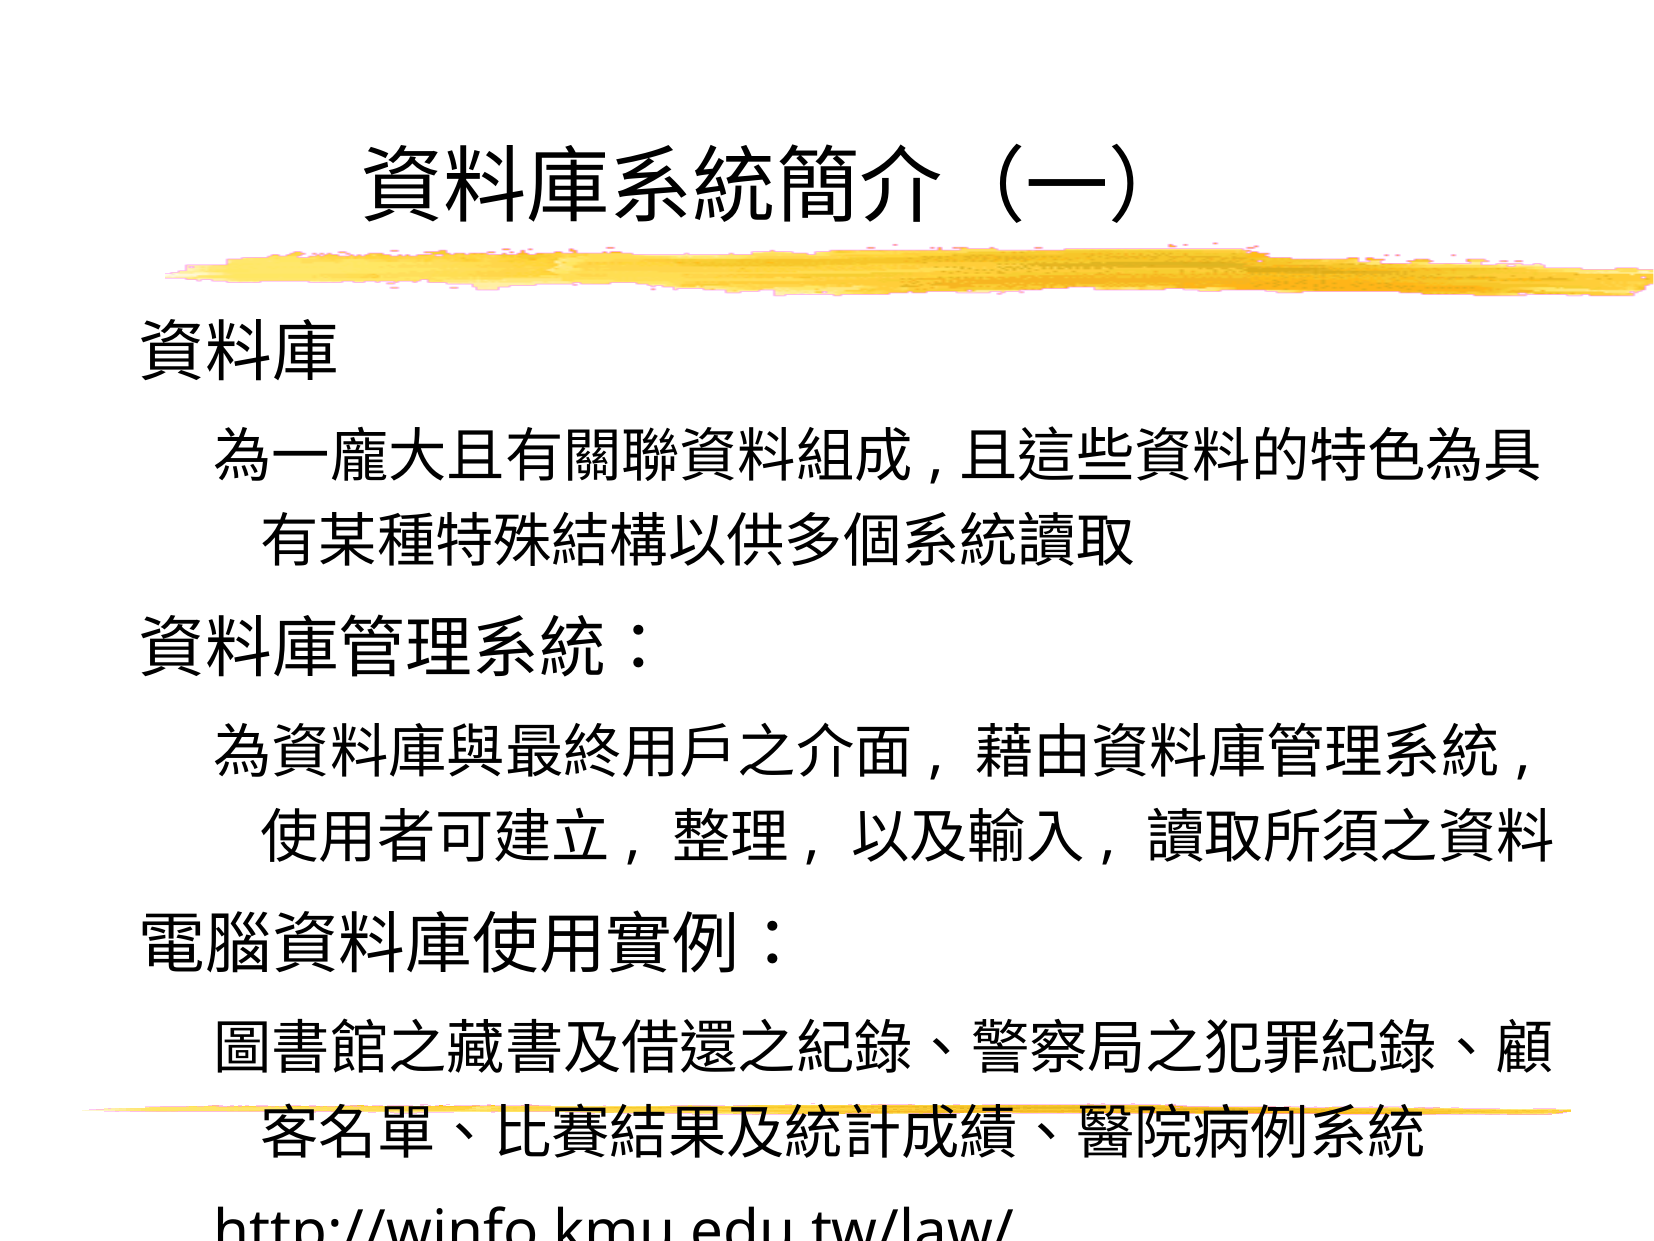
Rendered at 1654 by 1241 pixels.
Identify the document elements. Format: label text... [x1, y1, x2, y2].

title 資料庫系統簡介（一） [73, 41, 1479, 249]
list 資料庫 為一龐大且有關聯資料組成,且這些資料的特色為具有某種特殊結構以供多個系統讀取 資料庫管理系統： 為資料庫與最終用戶之介面, 藉由資料庫管理系統,使用者可建立, 整理, 以及輸入, 讀取所須之資料 電腦資料庫使用實例： 圖書館之藏書及借還之紀錄、警察局之犯罪紀錄、顧客名單、比賽結果及統計成績、醫院病例系統 http://winfo.kmu.edu.tw/law/ [124, 289, 1587, 1165]
picture [165, 237, 1654, 308]
picture [82, 1102, 124, 1117]
